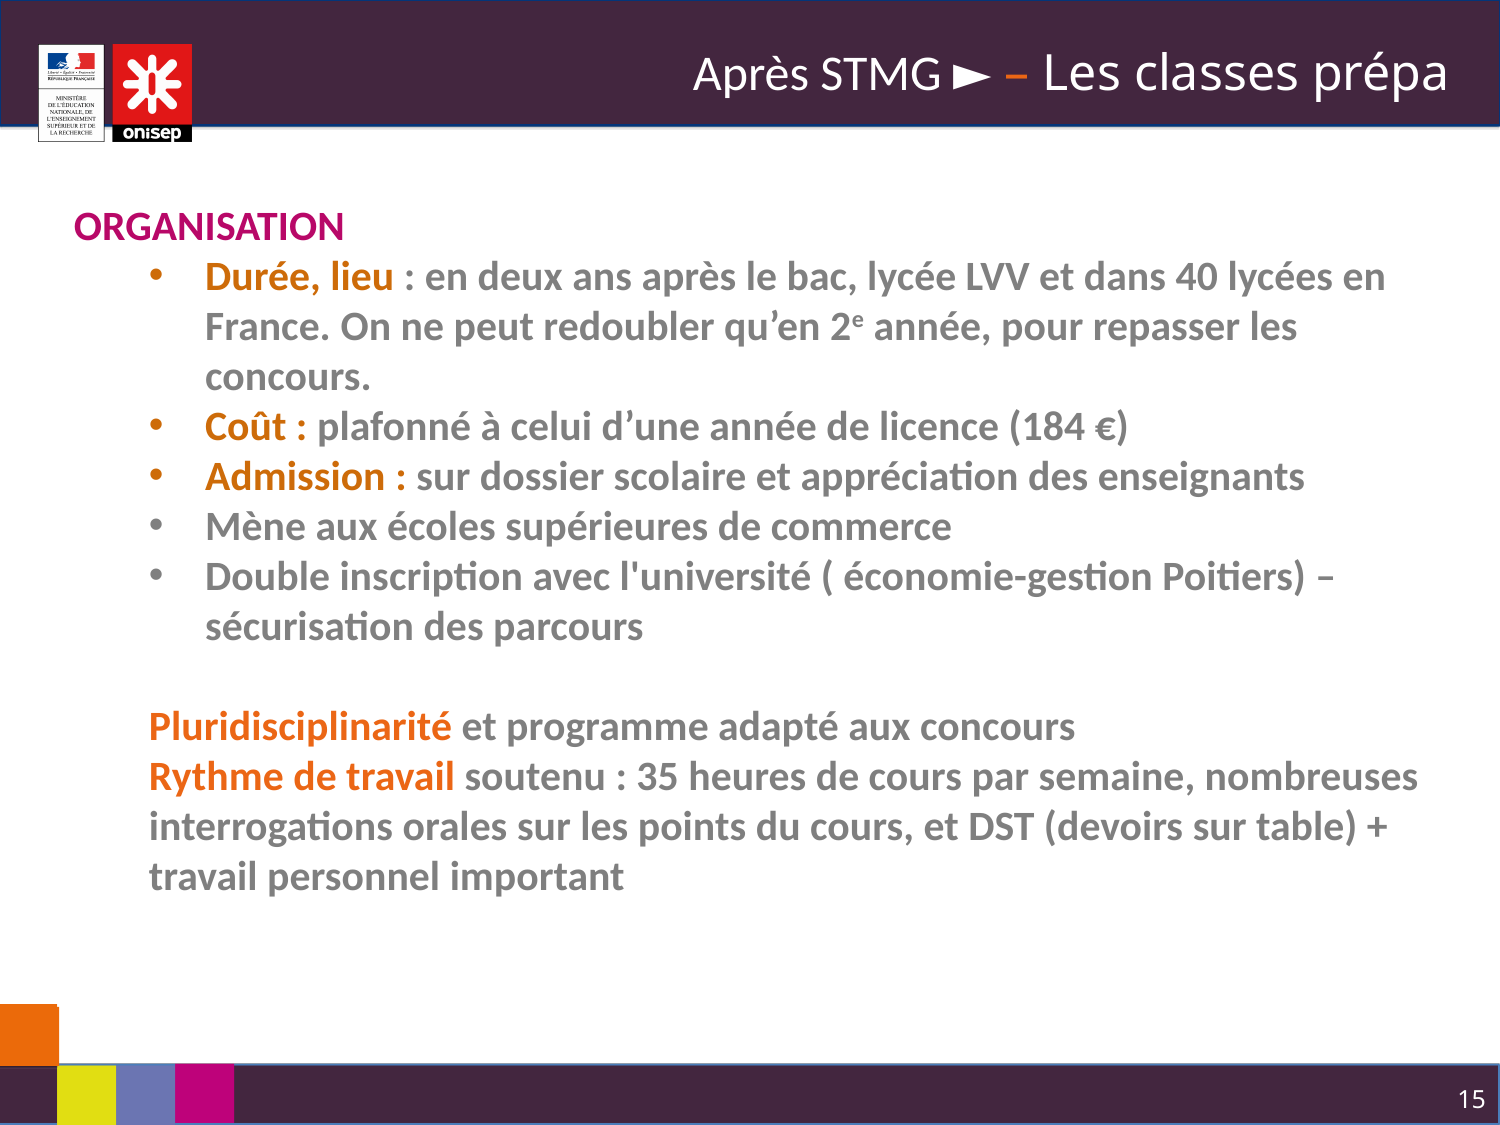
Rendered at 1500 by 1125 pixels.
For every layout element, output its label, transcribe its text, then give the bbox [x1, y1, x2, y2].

text_box [0, 0, 1500, 125]
text_box ORGANISATION Durée, lieu : en deux ans après le bac, lycée LVV et dans 40 lycées en France. On ne peut redoubler qu’en 2e année, pour repasser les concours. Coût : plafonné à celui d’une année de licence (184 €) Admission : sur dossier scolaire et appréciation des enseignants Mène aux écoles supérieures de commerce Double inscription avec l'université ( économie-gestion Poitiers) – sécurisation des parcours Pluridisciplinarité et programme adapté aux concours Rythme de travail soutenu : 35 heures de cours par semaine, nombreuses interrogations orales sur les points du cours, et DST (devoirs sur table) + travail personnel important [59, 141, 1441, 1057]
picture [0, 1004, 1500, 1125]
slide_number <numéro> [1150, 1070, 1500, 1125]
text_box [0, 1006, 60, 1066]
text_box Après STMG ► – Les classes prépa [386, 30, 1465, 111]
picture [0, 44, 1500, 142]
